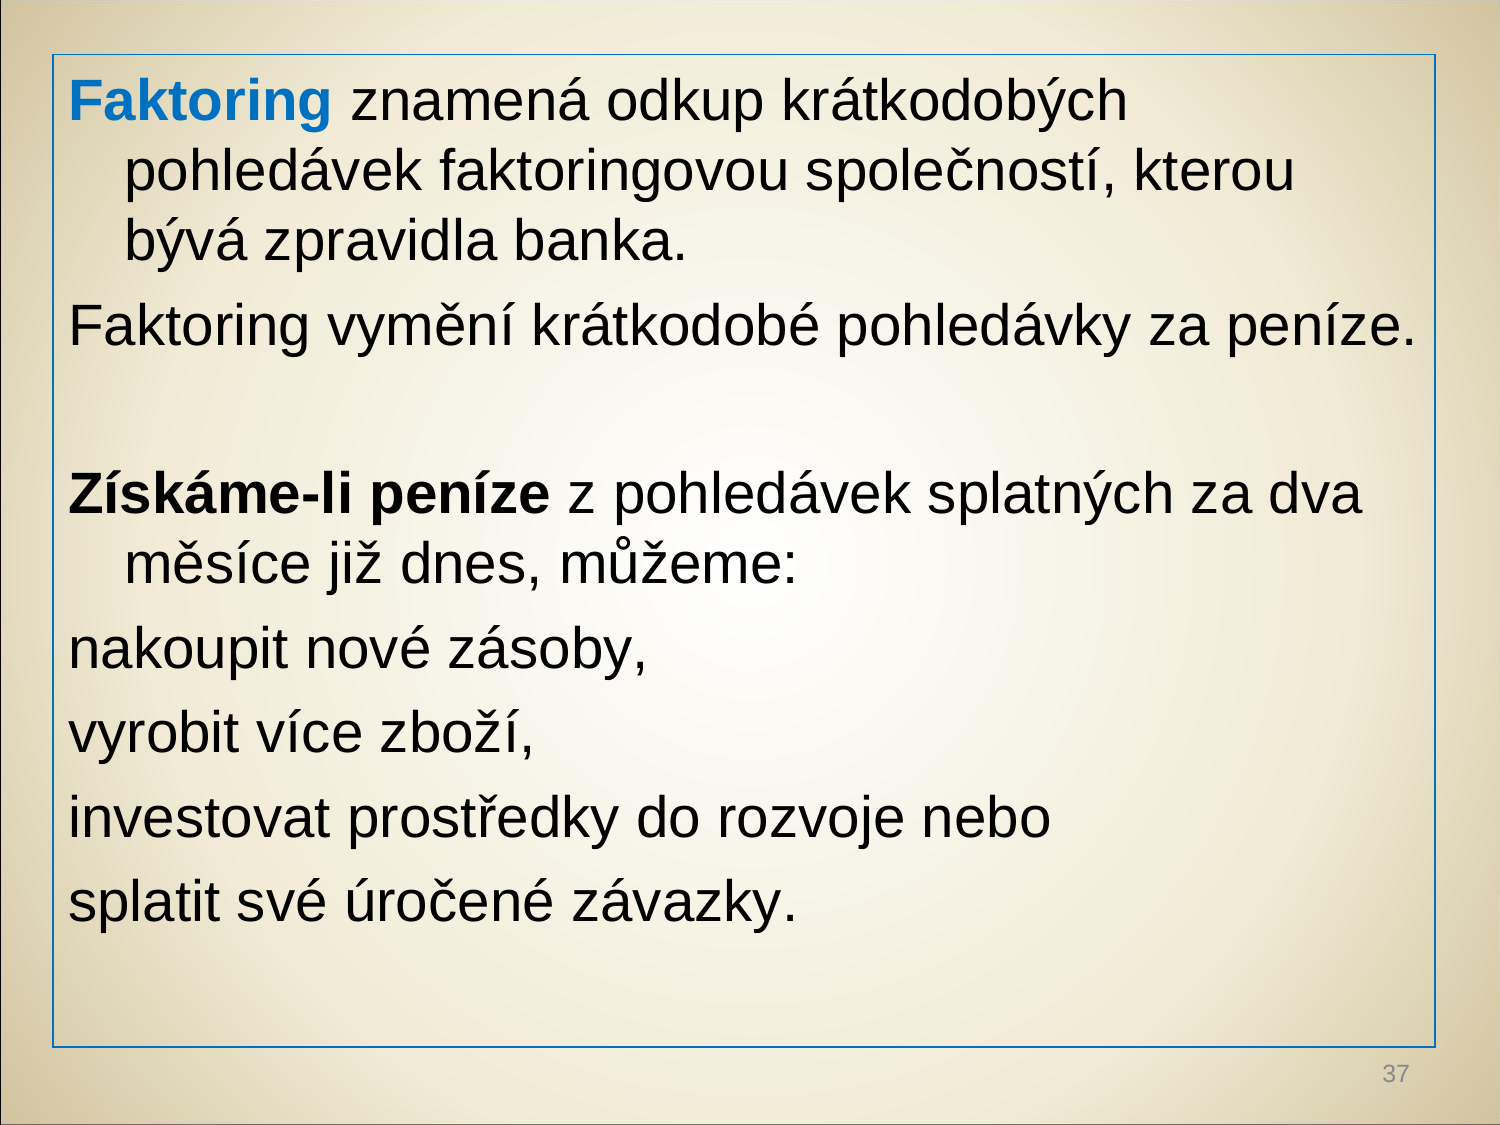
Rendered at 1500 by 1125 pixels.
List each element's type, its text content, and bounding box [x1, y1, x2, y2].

list Faktoring znamená odkup krátkodobých pohledávek faktoringovou společností, kterou bývá zpravidla banka. Faktoring vymění krátkodobé pohledávky za peníze. Získáme-li peníze z pohledávek splatných za dva měsíce již dnes, můžeme: nakoupit nové zásoby, vyrobit více zboží, investovat prostředky do rozvoje nebo splatit své úročené závazky. [53, 54, 1436, 1047]
text_box <číslo> [1074, 1042, 1426, 1103]
picture [0, 0, 1500, 1125]
